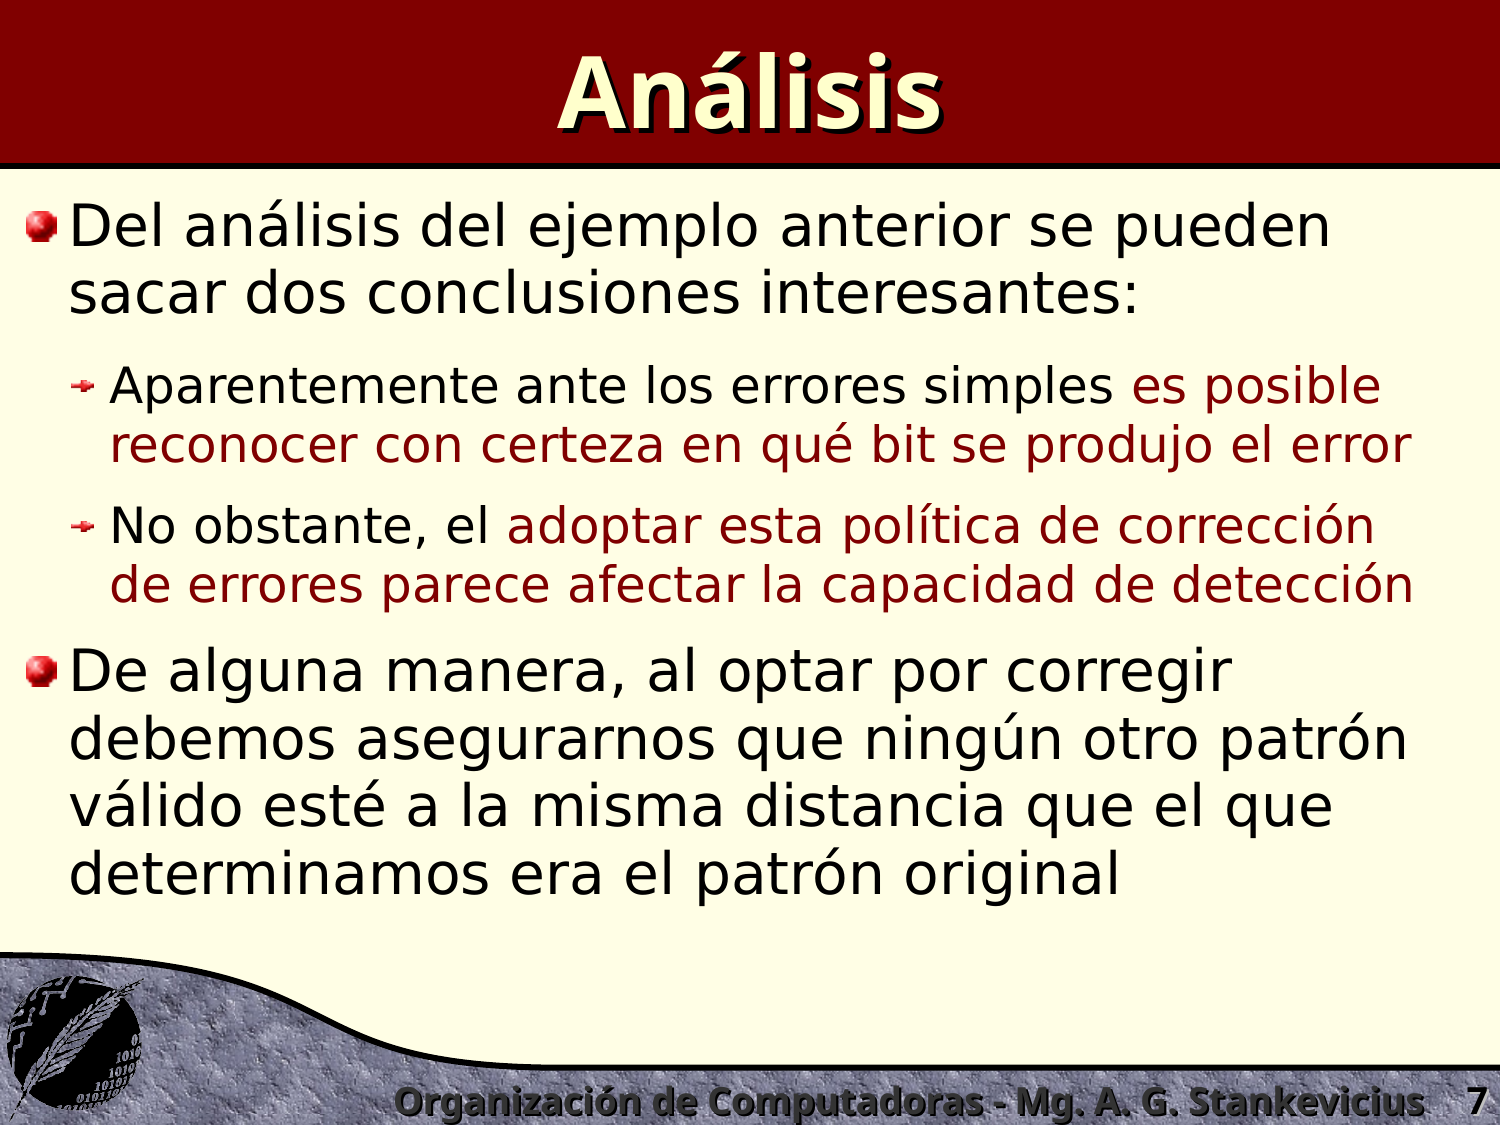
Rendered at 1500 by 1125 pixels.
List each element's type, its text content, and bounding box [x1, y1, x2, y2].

picture [1058, 1100, 1065, 1110]
list Del análisis del ejemplo anterior se pueden sacar dos conclusiones interesantes: Aparentemente ante los errores simples es posible reconocer con certeza en qué bit se produjo el error No obstante, el adoptar esta política de corrección de errores parece afectar la capacidad de detección De alguna manera, al optar por corregir debemos asegurarnos que ningún otro patrón válido esté a la misma distancia que el que determinamos era el patrón original [11, 192, 1486, 935]
title Análisis [15, 5, 1485, 160]
picture [802, 1100, 806, 1110]
picture [448, 1100, 455, 1110]
picture [0, 959, 1500, 1125]
